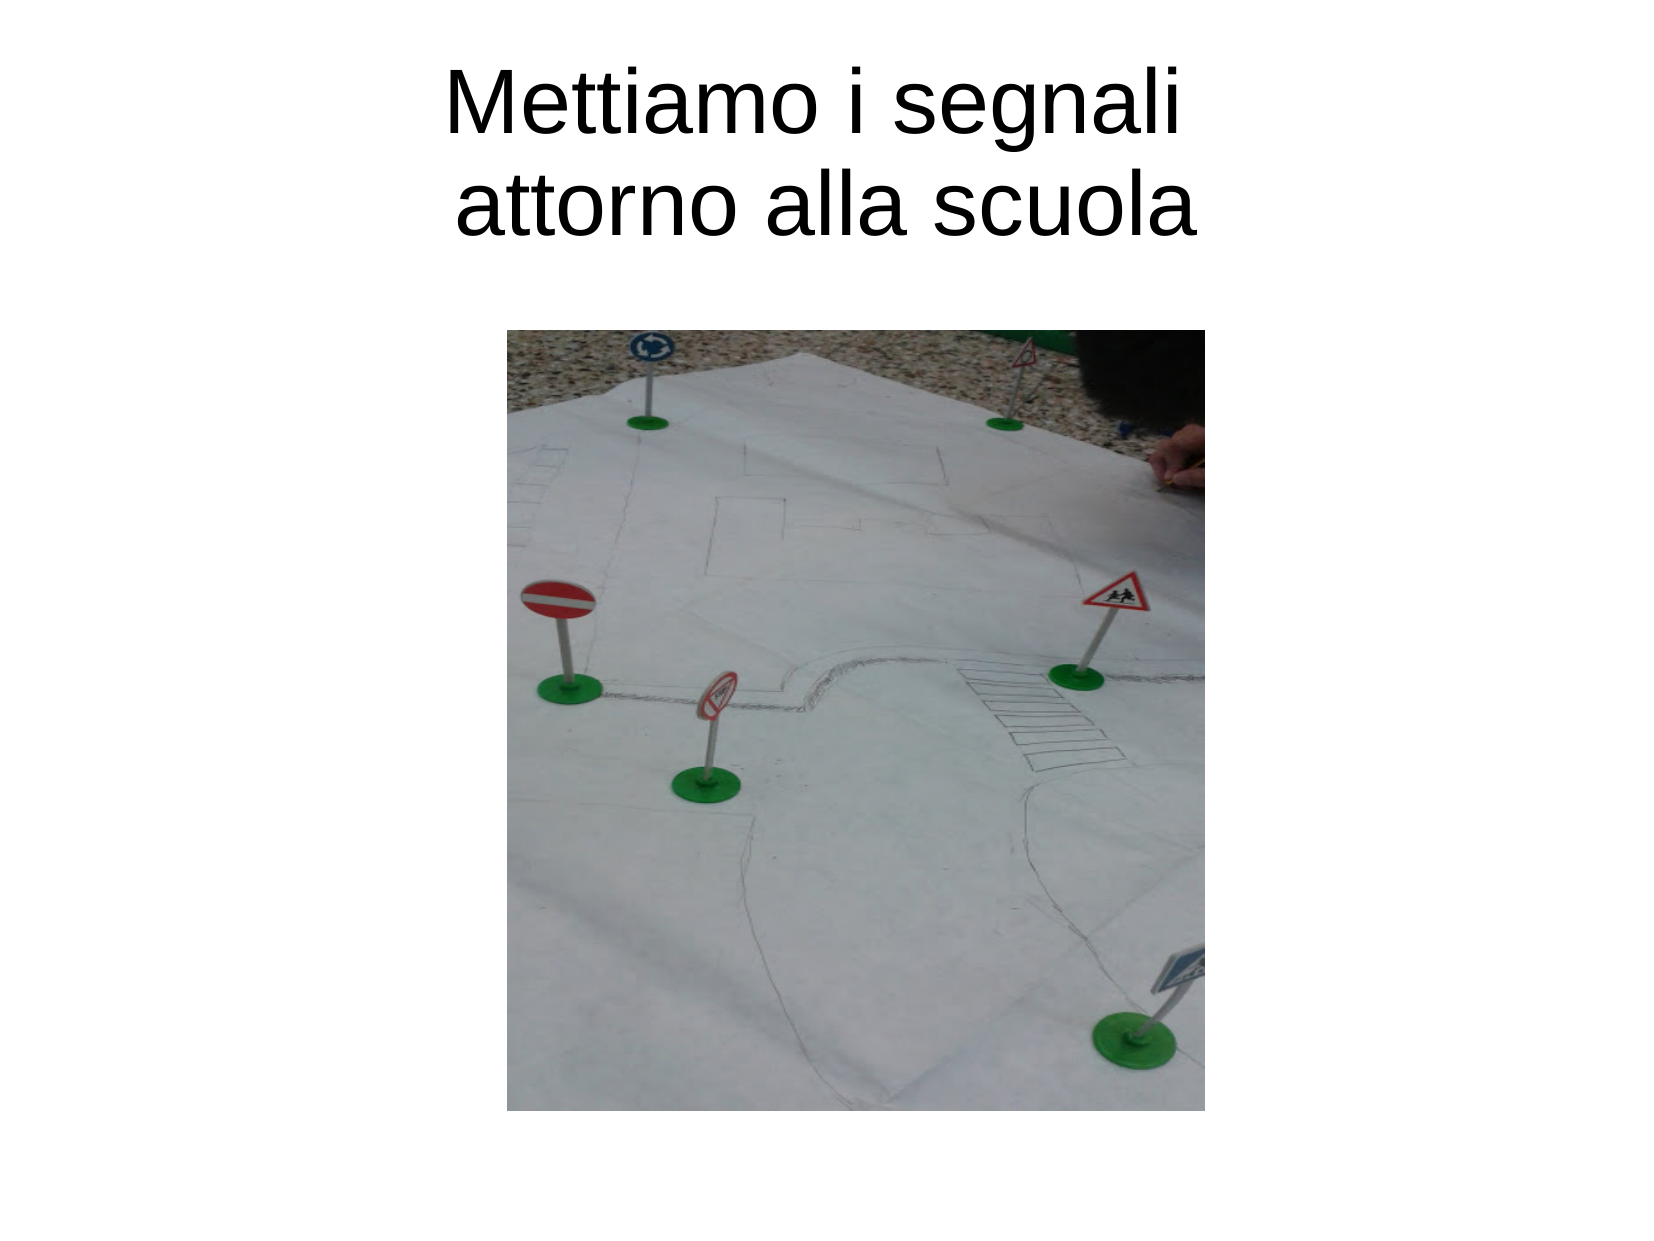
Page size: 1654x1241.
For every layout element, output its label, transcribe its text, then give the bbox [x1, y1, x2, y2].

picture [507, 330, 1205, 1111]
title Mettiamo i segnali attorno alla scuola [82, 49, 1571, 257]
